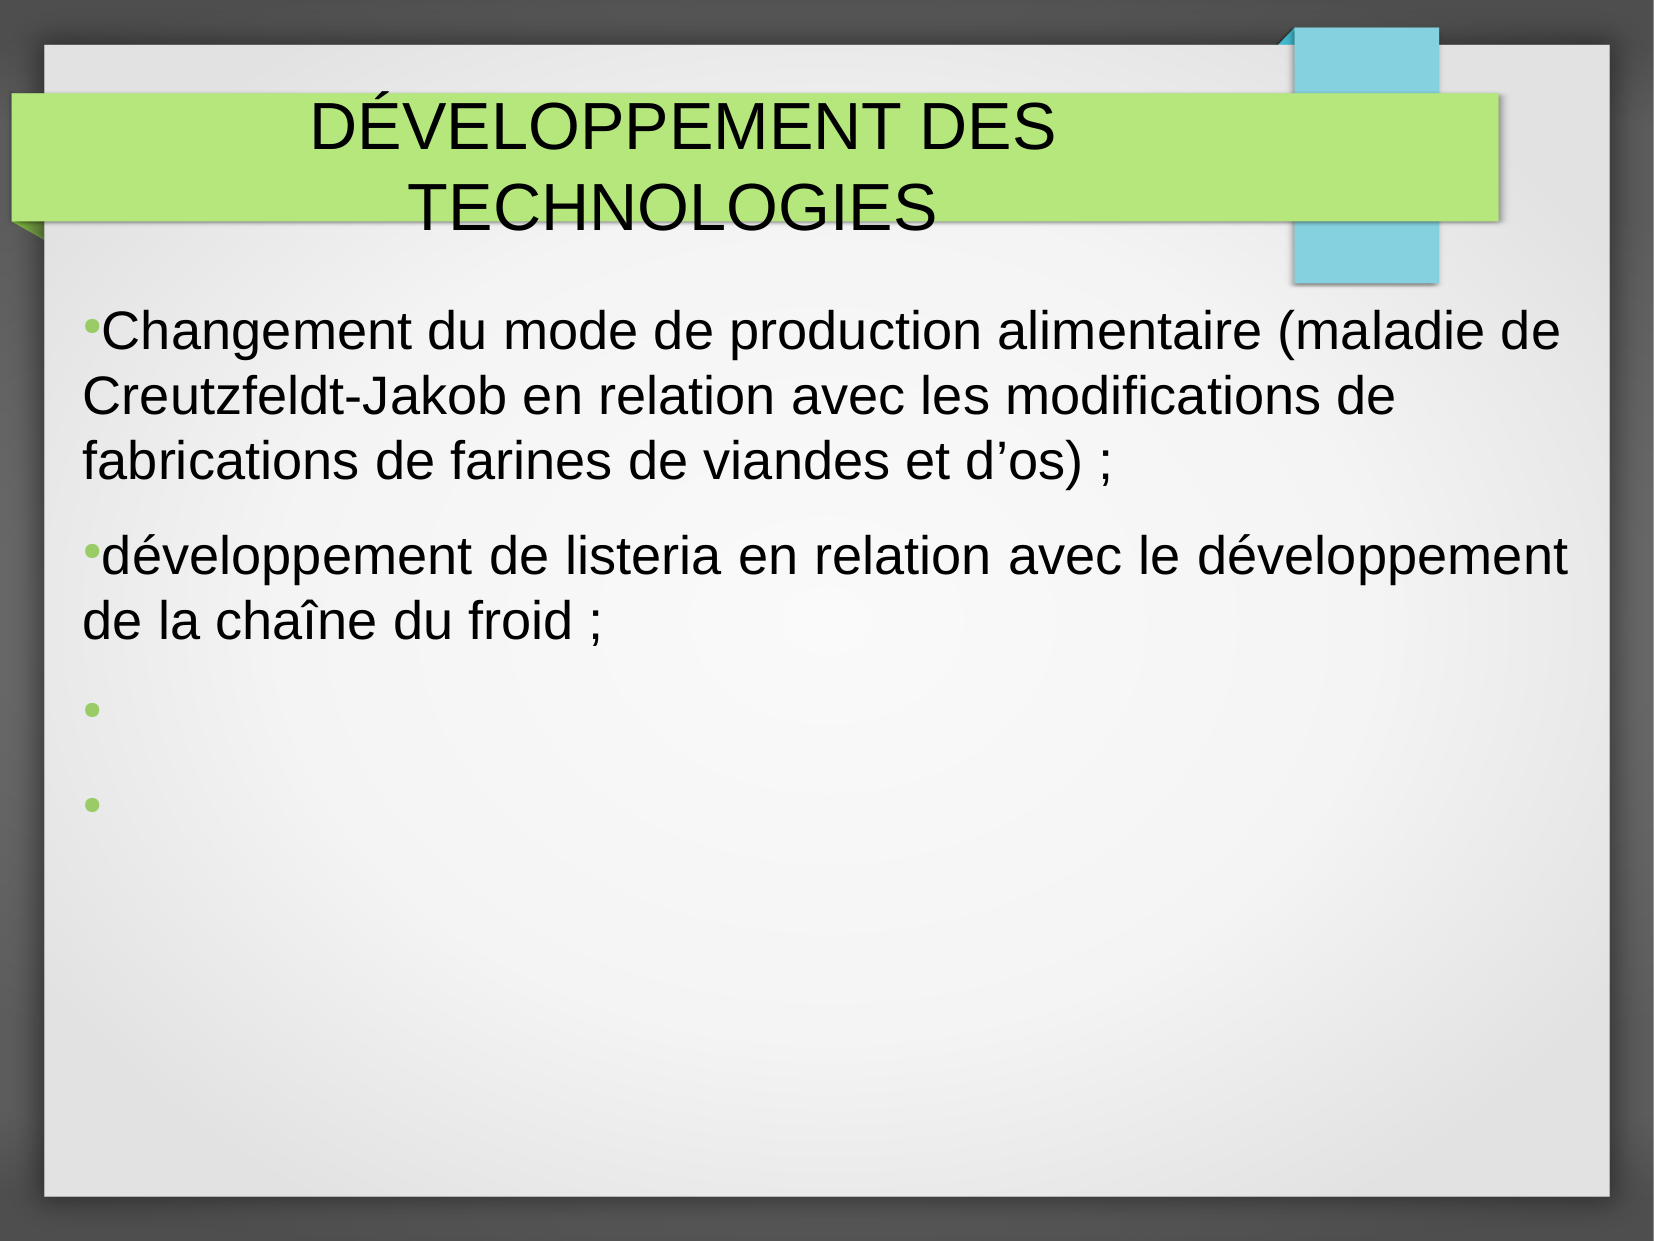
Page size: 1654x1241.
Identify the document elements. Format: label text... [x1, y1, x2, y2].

list Changement du mode de production alimentaire (maladie de Creutzfeldt-Jakob en relation avec les modifications de fabrications de farines de viandes et d’os) ; développement de listeria en relation avec le développement de la chaîne du froid ; [82, 295, 1571, 1015]
title DÉVELOPPEMENT DES TECHNOLOGIES [82, 74, 1264, 233]
